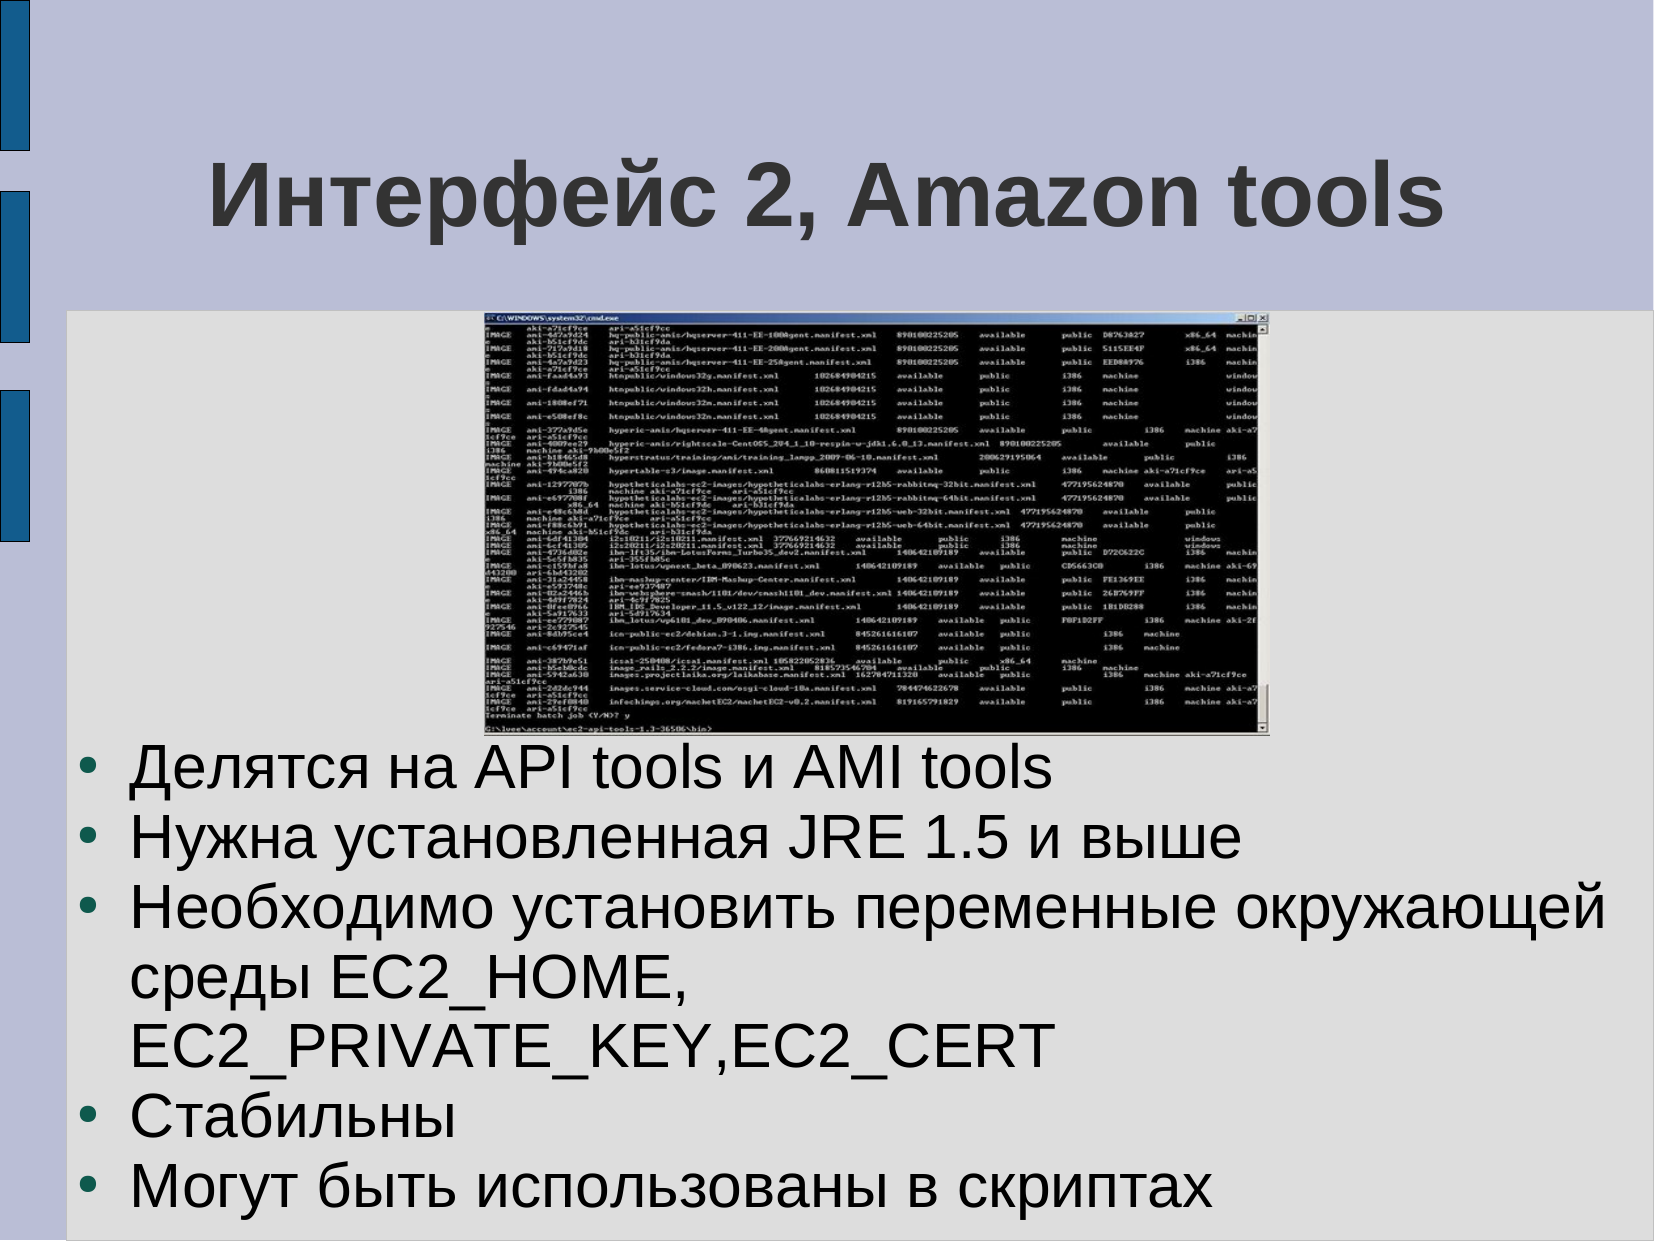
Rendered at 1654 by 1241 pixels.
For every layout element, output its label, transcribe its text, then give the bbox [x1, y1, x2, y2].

title Интерфейс 2, Amazon tools [121, 91, 1534, 299]
picture [484, 312, 1270, 732]
list Делятся на API tools и AMI tools Нужна установленная JRE 1.5 и выше Необходимо установить переменные окружающей среды EC2_HOME, EC2_PRIVATE_KEY,EC2_CERT Стабильны Могут быть использованы в скриптах [59, 732, 1625, 1221]
